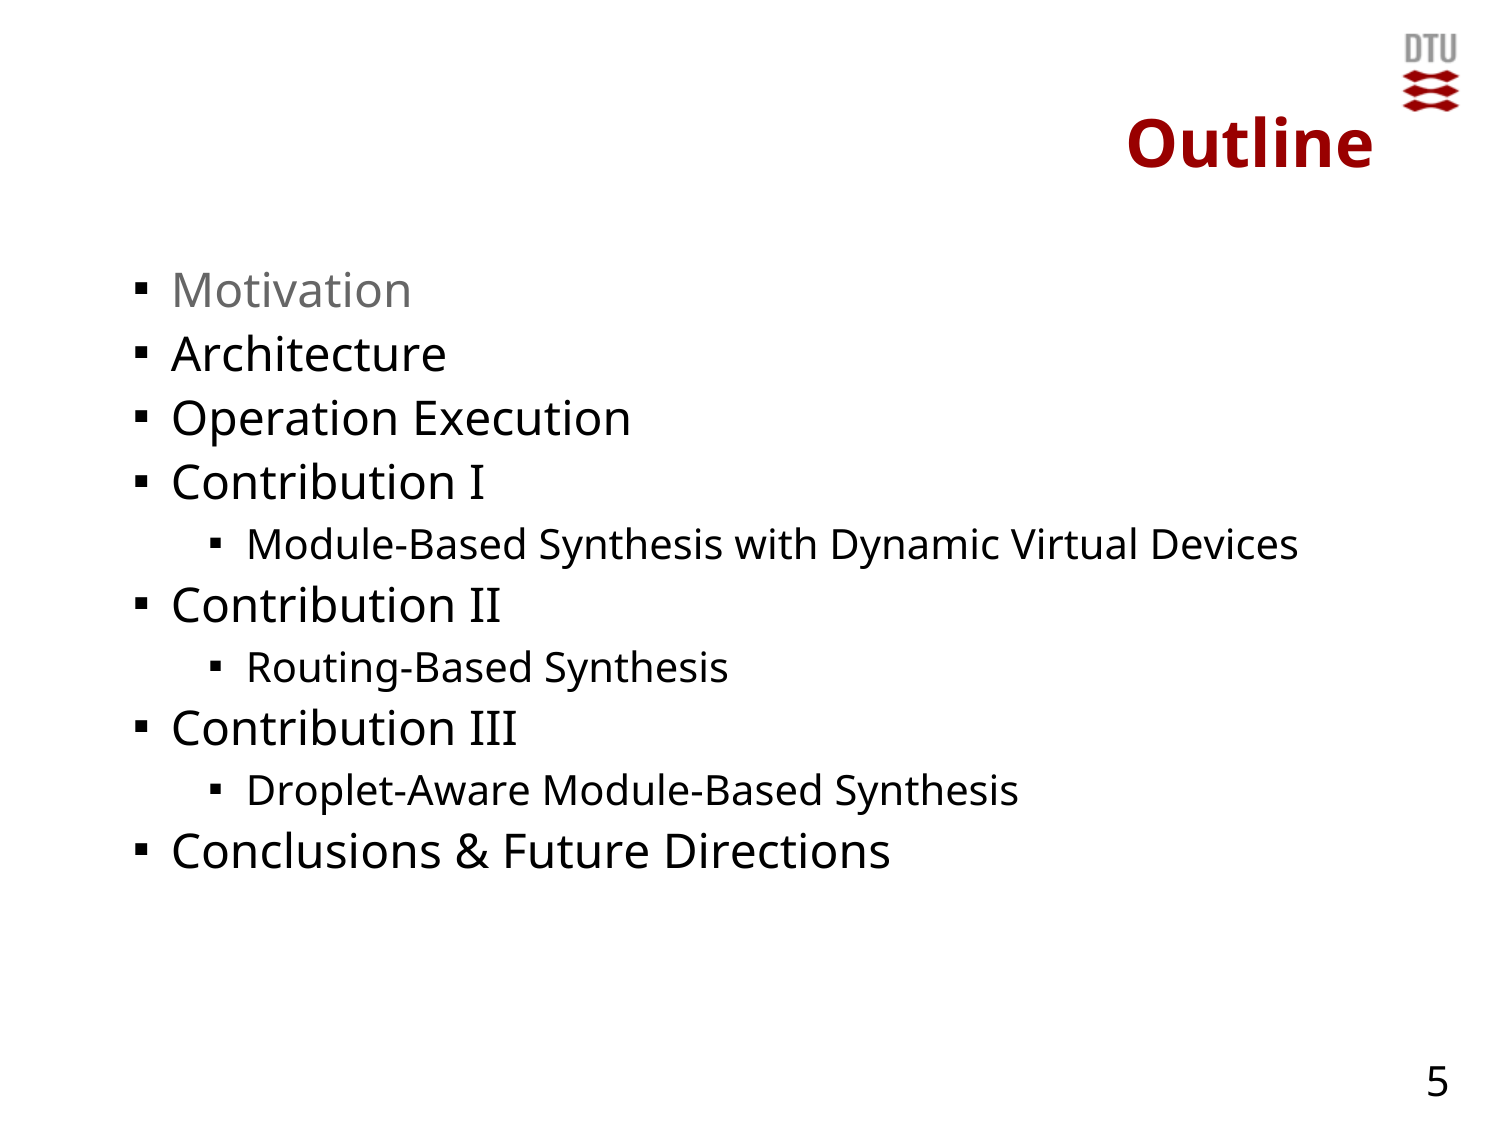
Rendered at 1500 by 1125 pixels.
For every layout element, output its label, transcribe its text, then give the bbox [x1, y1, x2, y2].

list Motivation Architecture Operation Execution Contribution I Module-Based Synthesis with Dynamic Virtual Devices Contribution II Routing-Based Synthesis Contribution III Droplet-Aware Module-Based Synthesis Conclusions & Future Directions [99, 262, 1375, 997]
picture [1381, 3, 1496, 130]
title Outline [99, 57, 1375, 230]
